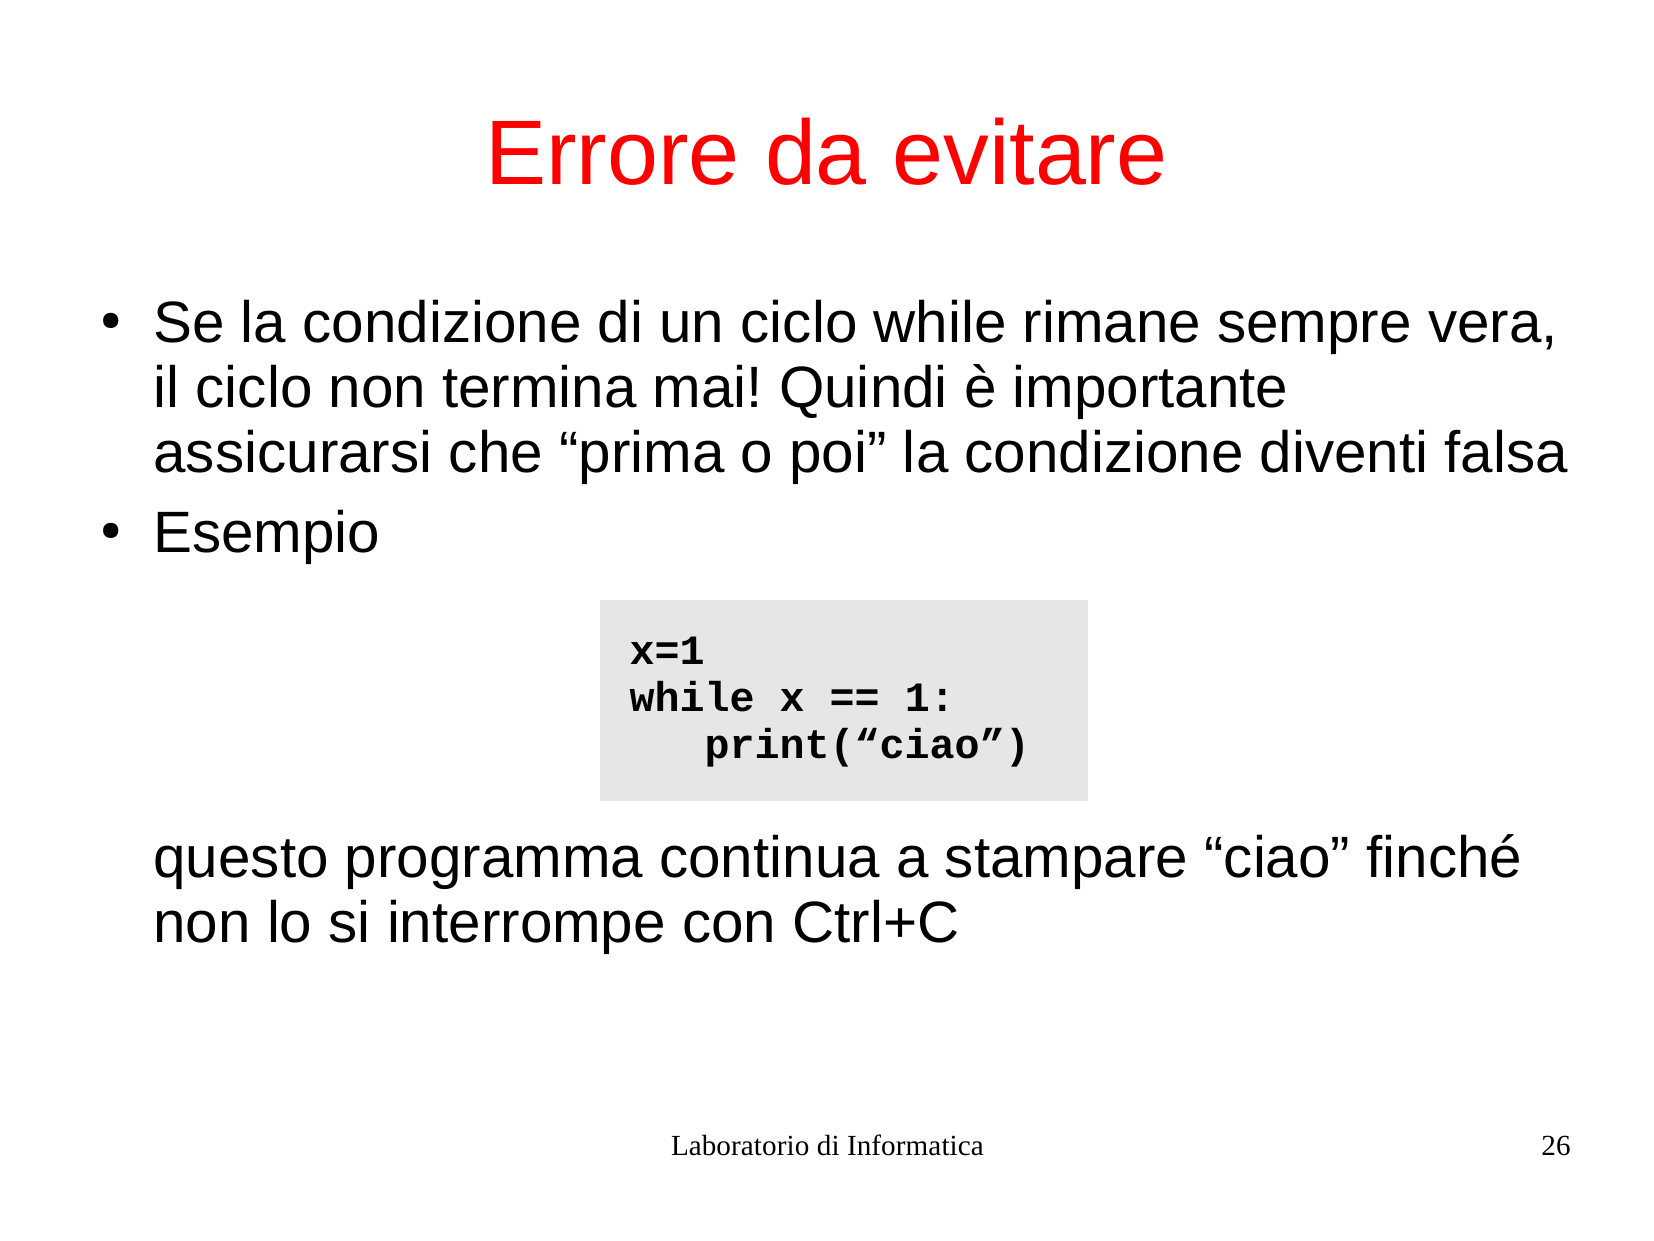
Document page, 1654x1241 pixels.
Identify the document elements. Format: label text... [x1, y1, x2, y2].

list Se la condizione di un ciclo while rimane sempre vera, il ciclo non termina mai! Quindi è importante assicurarsi che “prima o poi” la condizione diventi falsa Esempio questo programma continua a stampare “ciao” finché non lo si interrompe con Ctrl+C [82, 290, 1571, 1109]
title Errore da evitare [82, 49, 1571, 257]
text_box x=1 while x == 1: print(“ciao”) [600, 600, 1088, 801]
